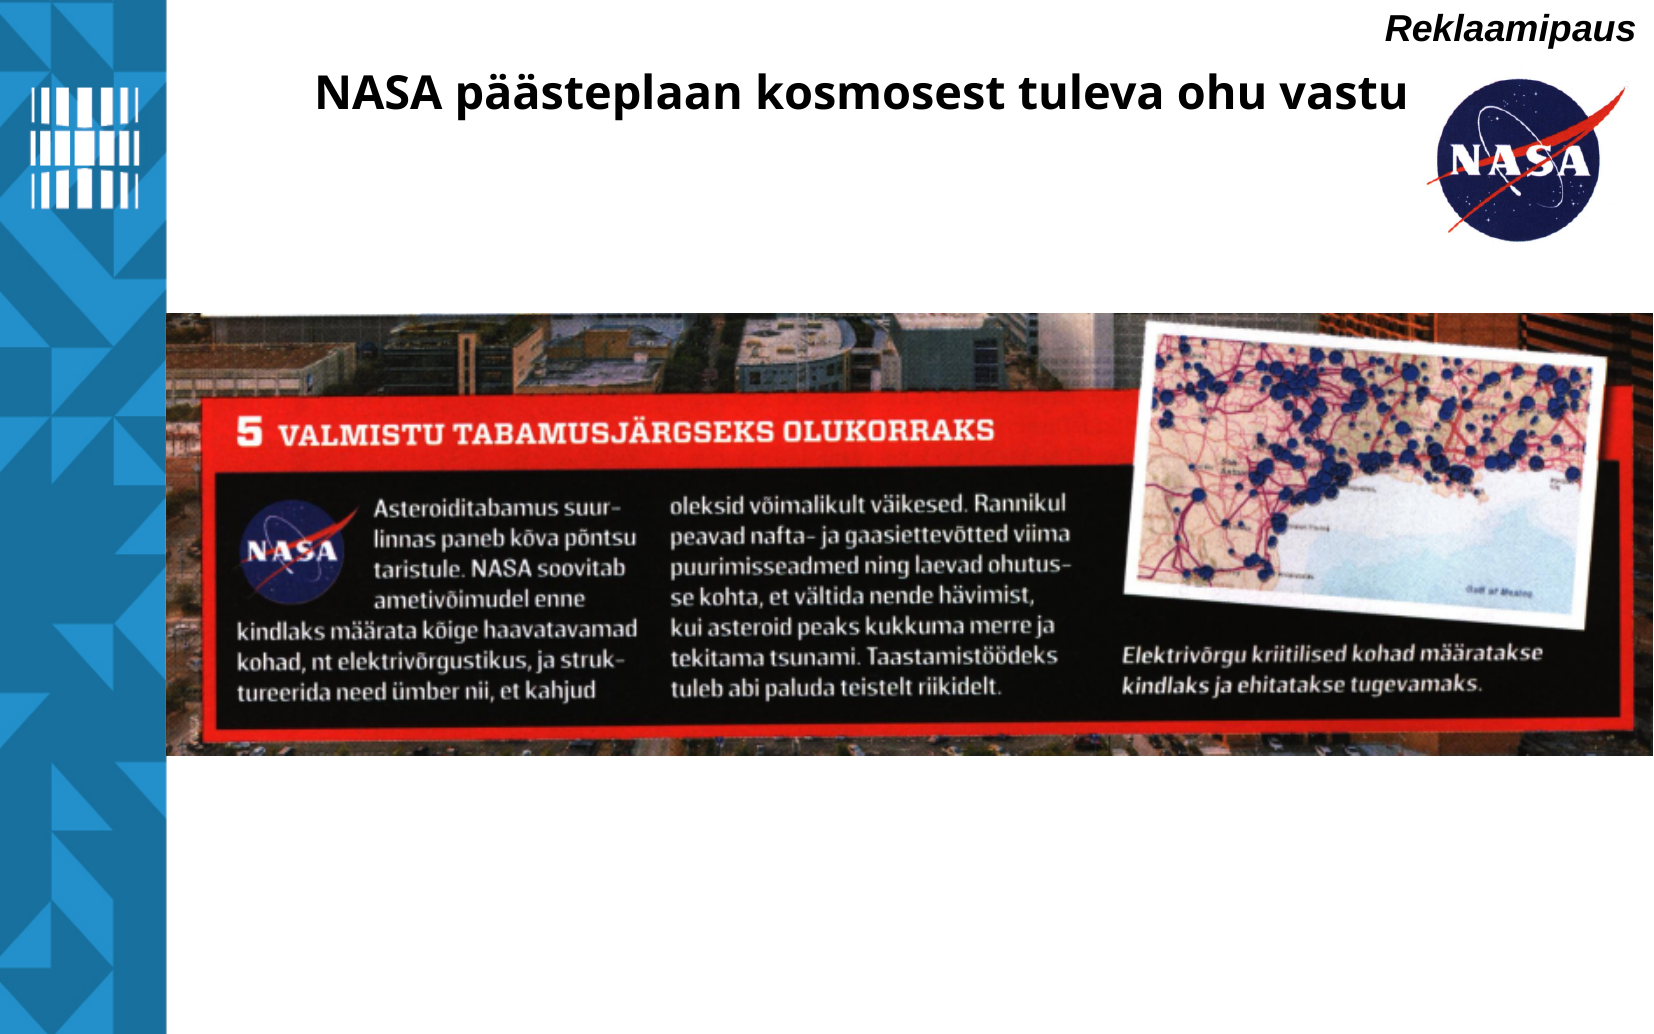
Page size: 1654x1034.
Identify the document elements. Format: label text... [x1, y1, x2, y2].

picture [1422, 65, 1630, 249]
picture [166, 313, 1653, 756]
picture [42, 108, 132, 208]
list NASA päästeplaan kosmosest tuleva ohu vastu [314, 59, 1418, 185]
